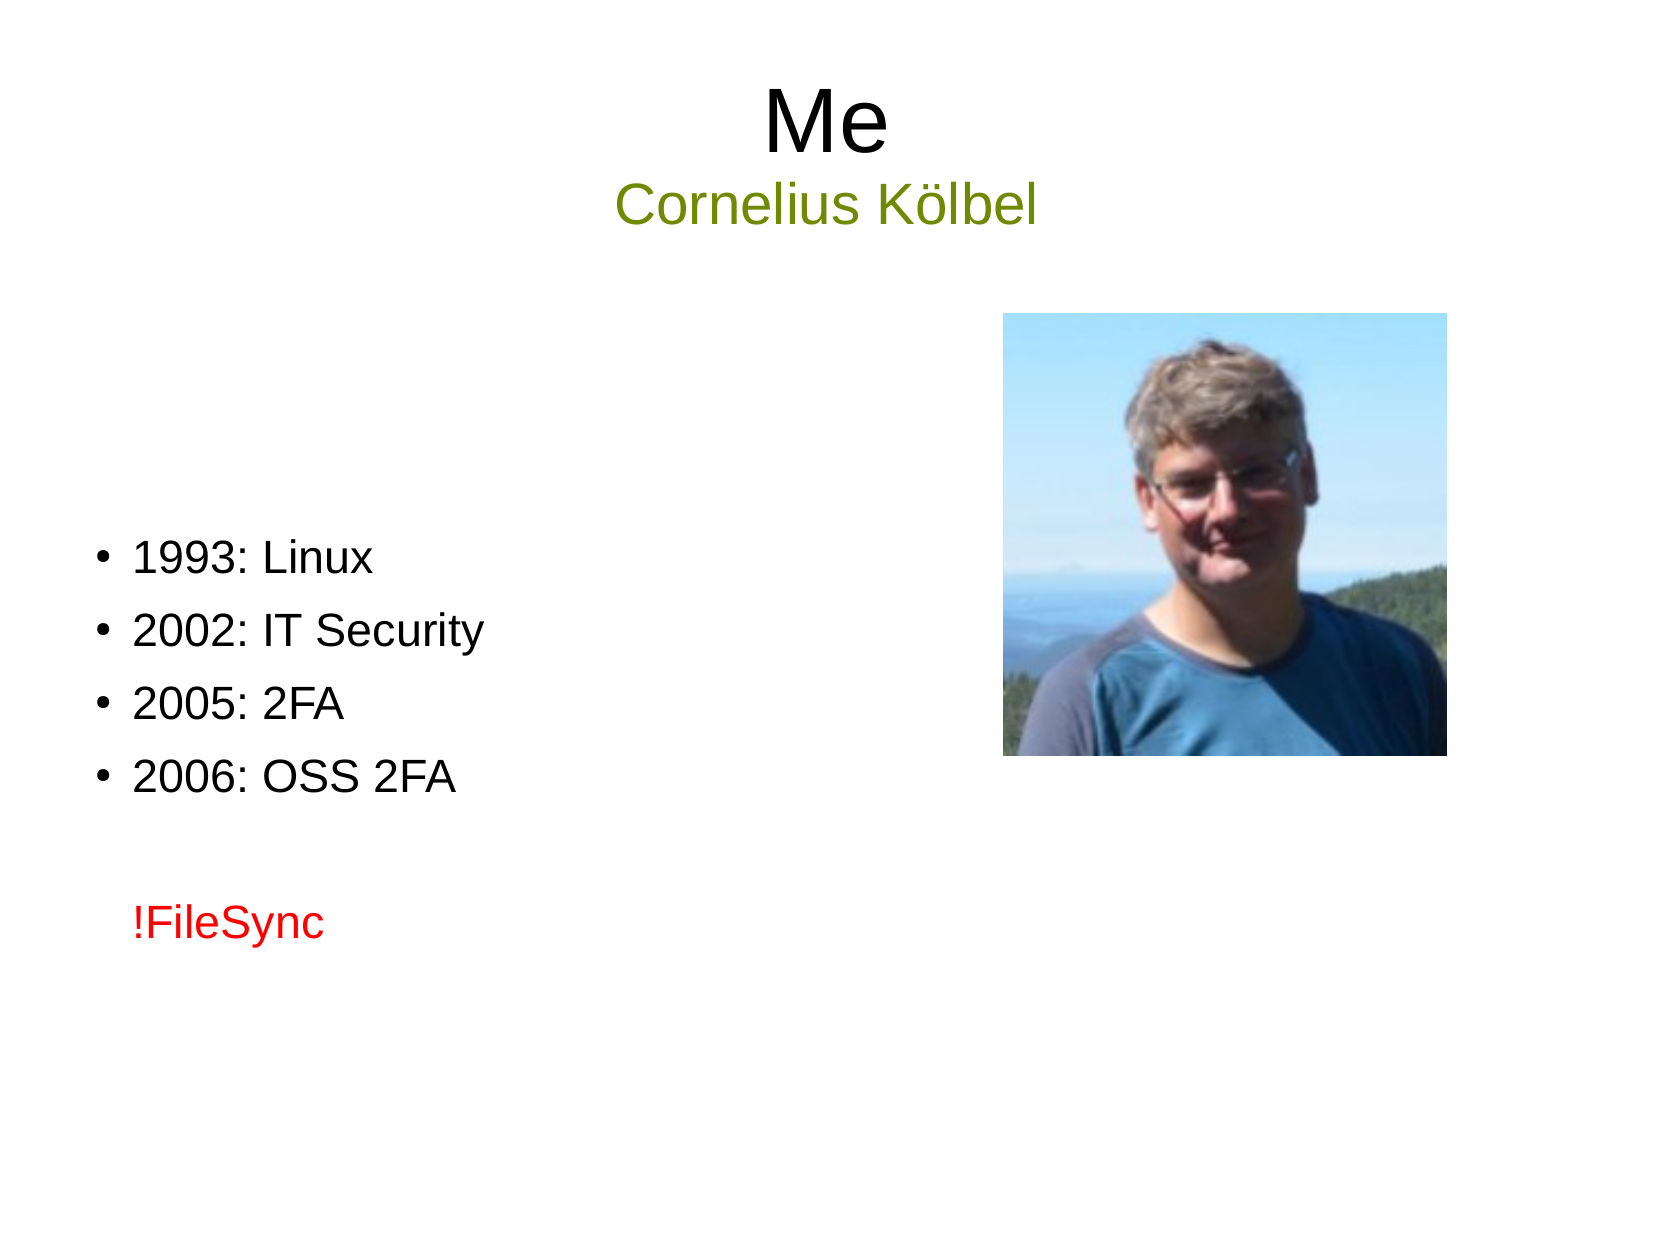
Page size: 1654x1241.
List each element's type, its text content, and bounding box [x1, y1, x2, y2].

list 1993: Linux 2002: IT Security 2005: 2FA 2006: OSS 2FA !FileSync [82, 531, 1571, 950]
picture [1003, 313, 1447, 756]
title Me Cornelius Kölbel [82, 49, 1571, 257]
